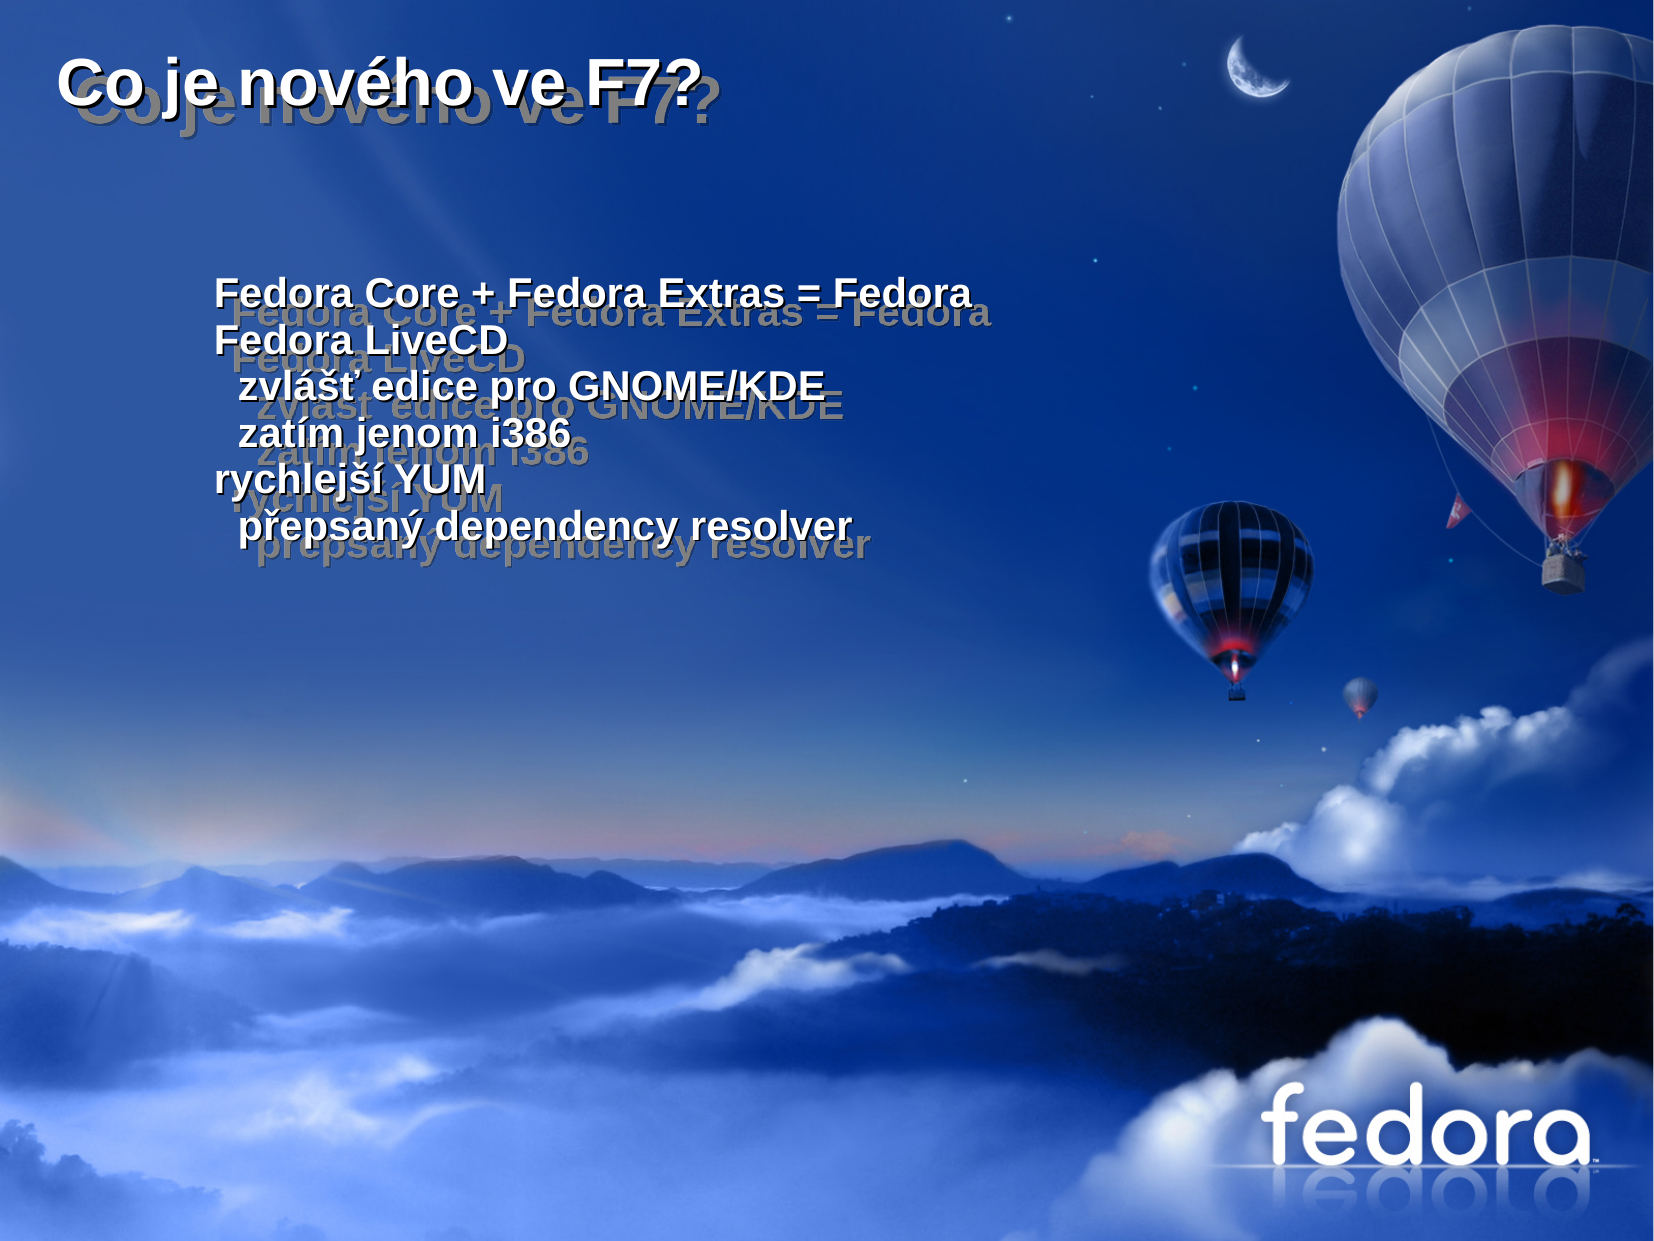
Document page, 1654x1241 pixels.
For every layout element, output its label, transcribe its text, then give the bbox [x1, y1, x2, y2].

text_box Co je nového ve F7? [41, 37, 718, 154]
picture [0, 0, 1654, 1241]
text_box Fedora Core + Fedora Extras = Fedora Fedora LiveCD zvlášť edice pro GNOME/KDE zatím jenom i386 rychlejší YUM přepsaný dependency resolver [187, 262, 1088, 657]
